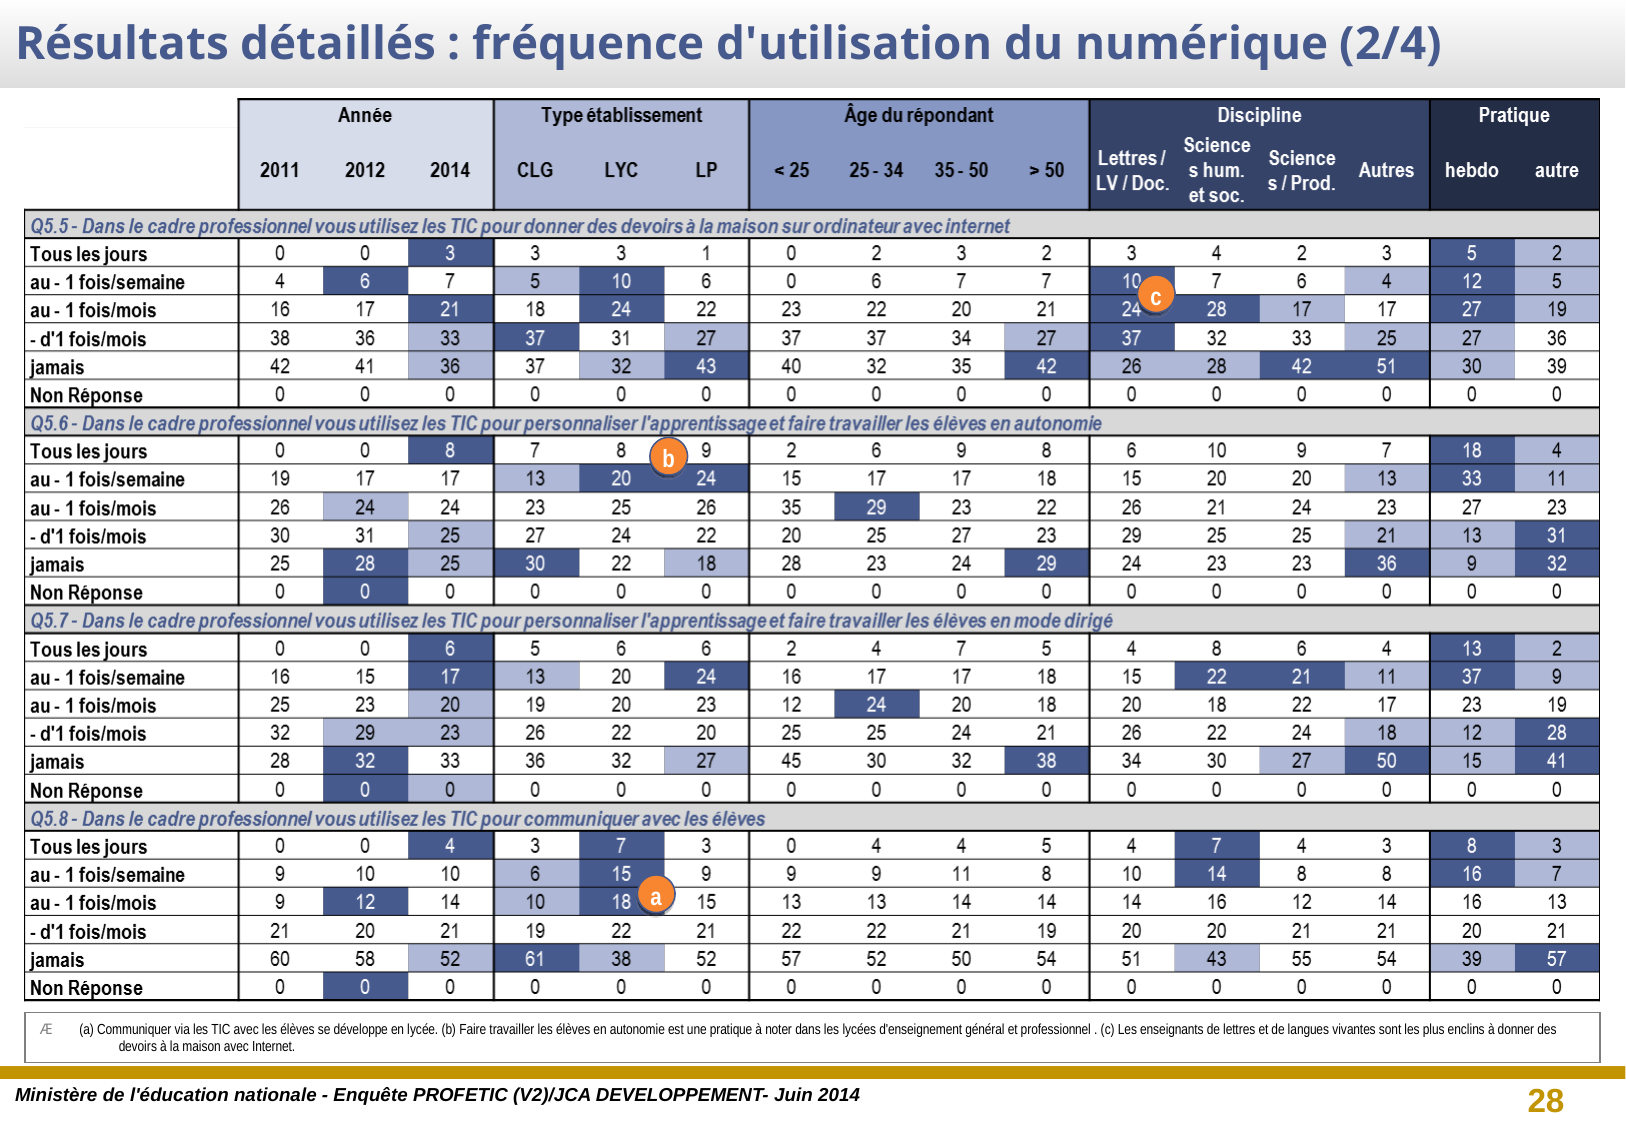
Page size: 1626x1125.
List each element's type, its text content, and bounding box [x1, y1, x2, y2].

title Résultats détaillés : fréquence d'utilisation du numérique (2/4) [0, 0, 1625, 88]
picture [24, 96, 1600, 1012]
text_box c [1137, 274, 1176, 313]
text_box 28 [1512, 1071, 1625, 1125]
text_box Ministère de l'éducation nationale - Enquête PROFETIC (V2)/JCA DEVELOPPEMENT- Juin 2014 [0, 1074, 1501, 1125]
text_box b [649, 437, 688, 475]
list (a) Communiquer via les TIC avec les élèves se développe en lycée. (b) Faire travailler les élèves en autonomie est une pratique à noter dans les lycées d'enseignement général et professionnel . (c) Les enseignants de lettres et de langues vivantes sont les plus enclins à donner des devoirs à la maison avec Internet. [24, 1012, 1600, 1063]
text_box a [637, 874, 676, 913]
